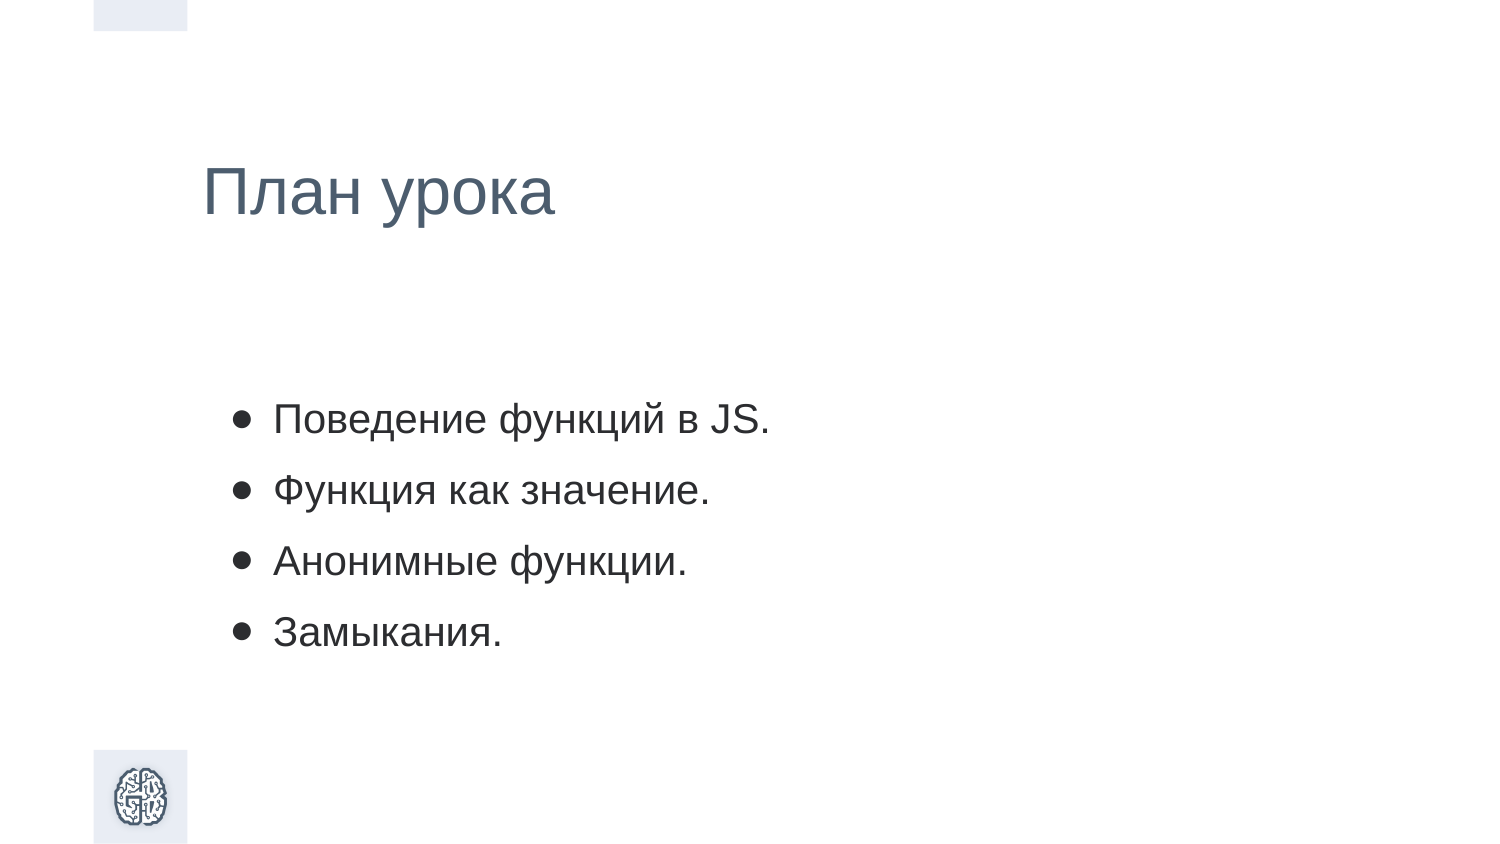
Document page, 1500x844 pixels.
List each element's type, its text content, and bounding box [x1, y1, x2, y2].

picture [106, 760, 175, 834]
text_box Поведение функций в JS. Функция как значение. Анонимные функции. Замыкания. [187, 303, 1312, 743]
text_box План урока [187, 93, 1312, 282]
